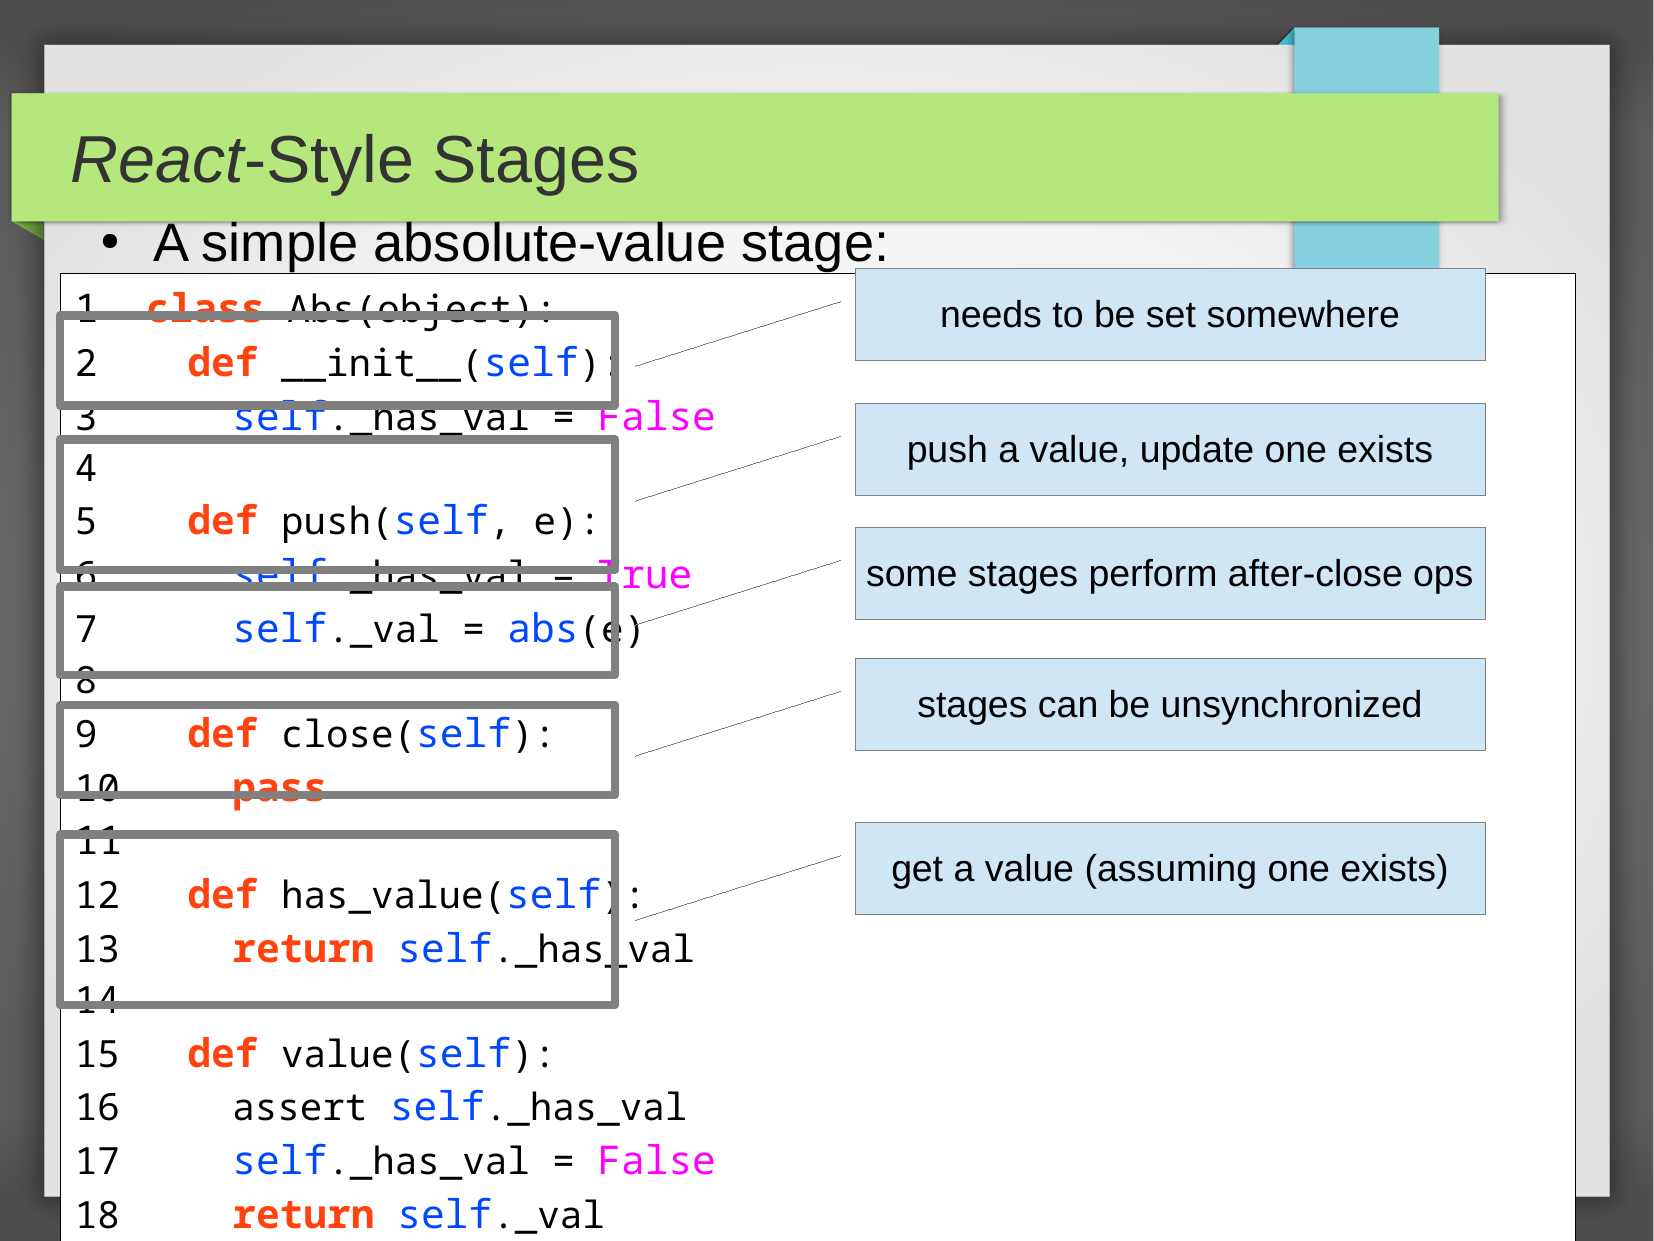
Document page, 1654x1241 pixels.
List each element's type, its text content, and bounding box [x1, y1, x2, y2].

picture [0, 0, 1654, 1241]
text_box some stages perform after-close ops [855, 528, 1485, 619]
text_box push a value, update one exists [855, 404, 1485, 495]
text_box 1 class Abs(object): 2 def __init__(self): 3 self._has_val = False 4 5 def push(self, e): 6 self._has_val = True 7 self._val = abs(e) 8 9 def close(self): 10 pass 11 12 def has_value(self): 13 return self._has_val 14 15 def value(self): 16 assert self._has_val 17 self._has_val = False 18 return self._val [60, 273, 1576, 1032]
text_box [60, 705, 616, 796]
text_box stages can be unsynchronized [855, 659, 1485, 750]
text_box [60, 834, 616, 1006]
text_box [60, 586, 616, 676]
title React-Style Stages [70, 106, 1229, 213]
text_box [60, 439, 616, 571]
text_box needs to be set somewhere [855, 269, 1485, 360]
list A simple absolute-value stage: [82, 212, 1538, 273]
text_box [60, 315, 616, 406]
text_box get a value (assuming one exists) [855, 823, 1485, 914]
